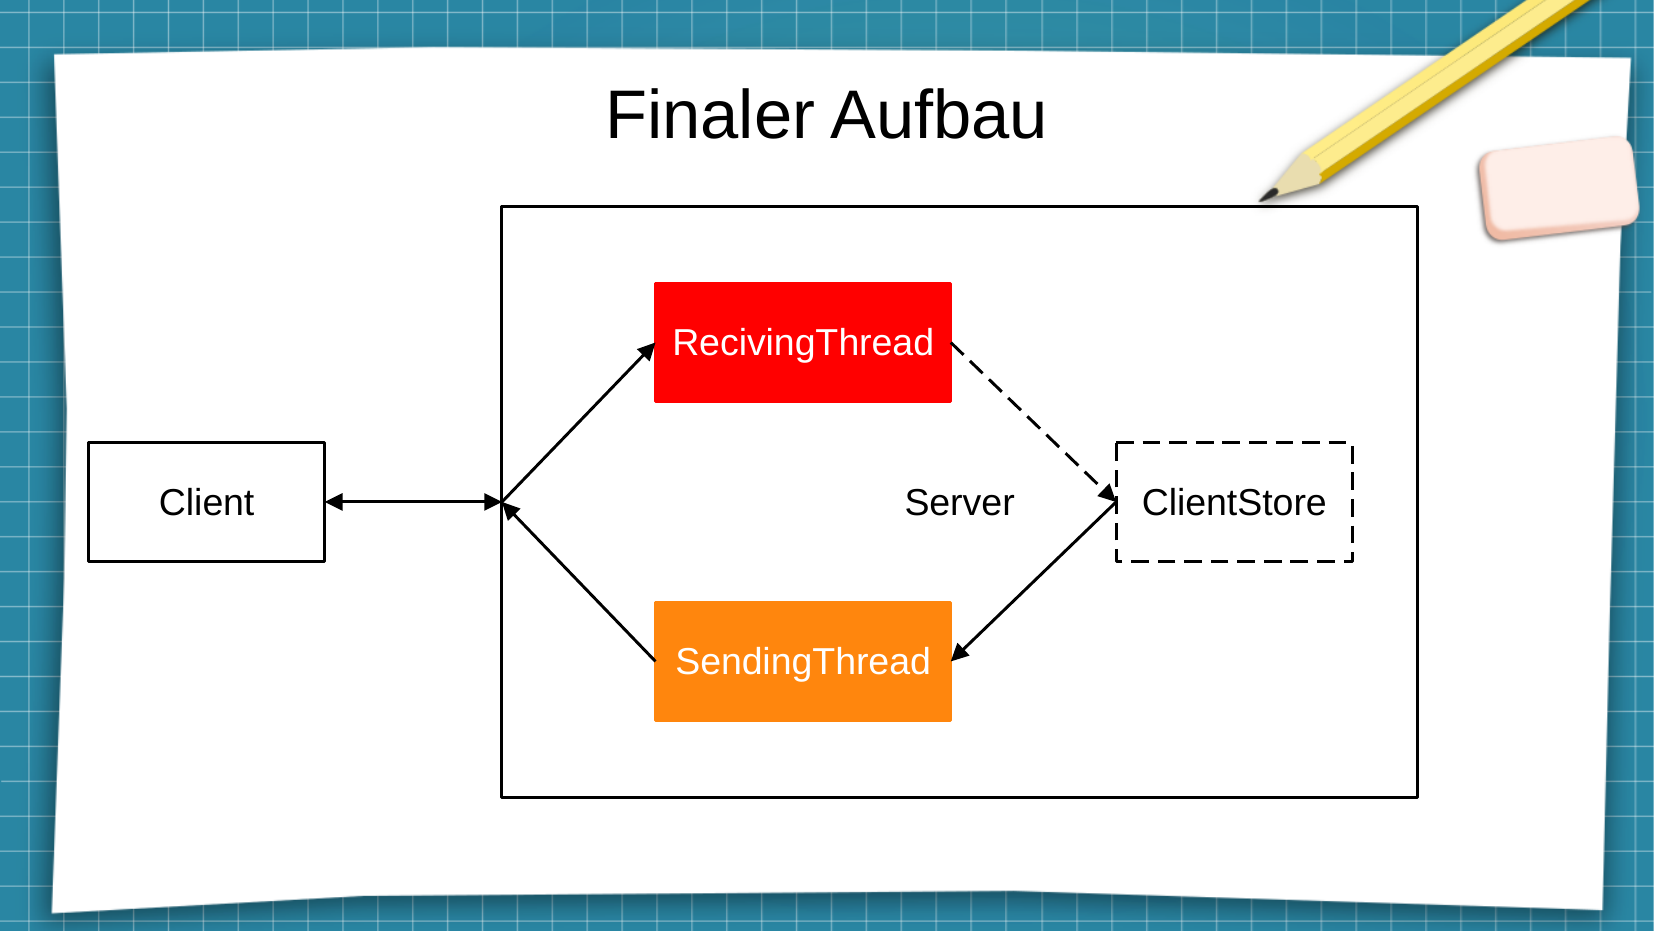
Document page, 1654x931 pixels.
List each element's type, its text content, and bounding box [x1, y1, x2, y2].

text_box Client [88, 442, 325, 562]
text_box RecivingThread [655, 283, 951, 402]
text_box ClientStore [1116, 442, 1353, 562]
text_box Server [501, 206, 1418, 798]
text_box SendingThread [655, 602, 951, 721]
picture [0, 0, 1654, 931]
title Finaler Aufbau [82, 37, 1571, 193]
